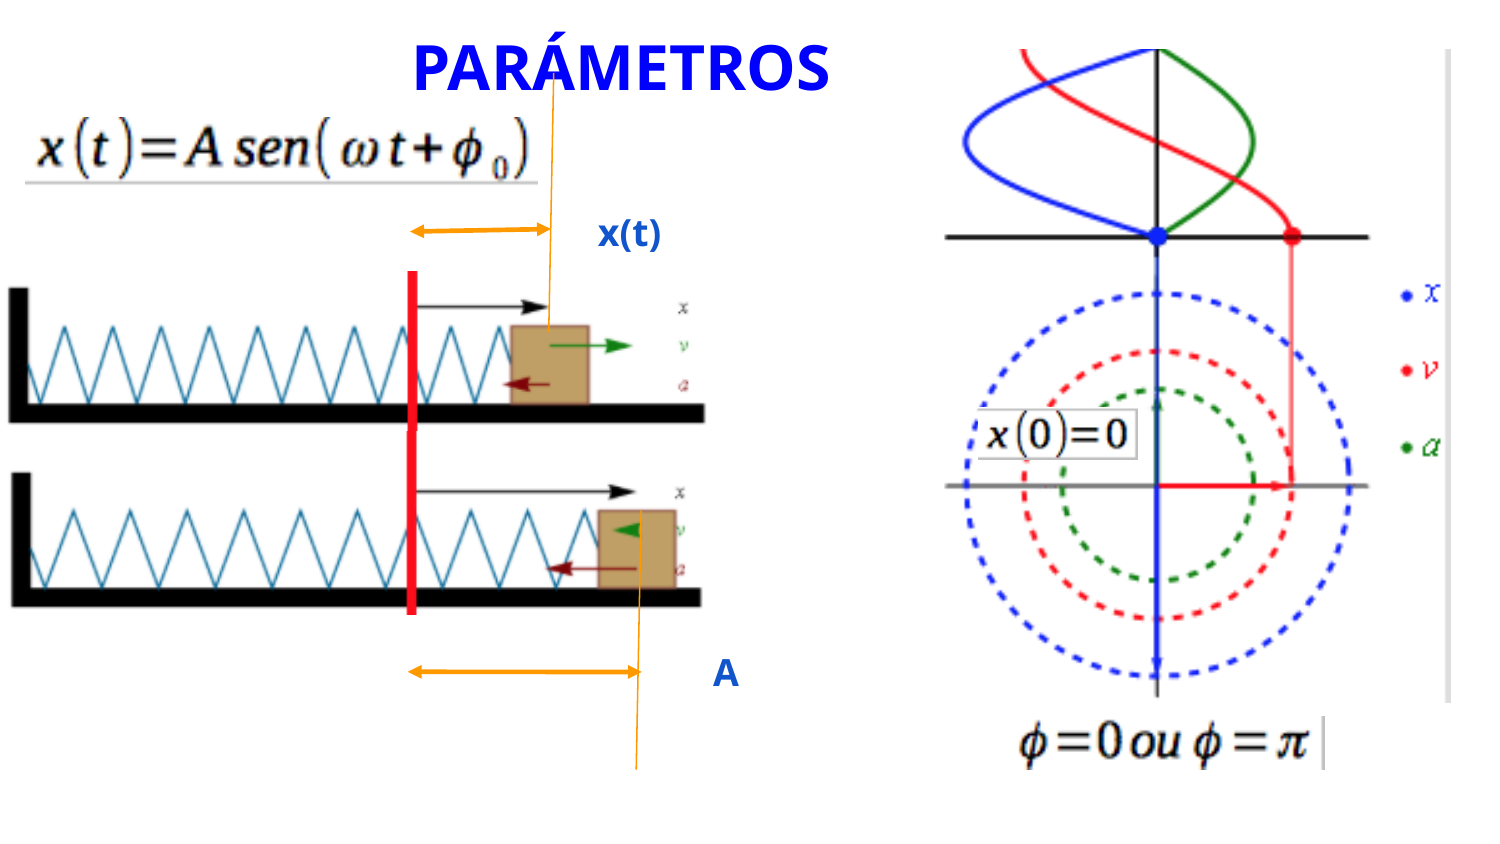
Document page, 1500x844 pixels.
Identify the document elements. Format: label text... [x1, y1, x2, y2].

picture [1005, 716, 1325, 770]
text_box A [698, 636, 771, 707]
text_box x(t) [573, 196, 732, 267]
picture [938, 49, 1451, 704]
picture [0, 271, 720, 615]
picture [25, 117, 538, 188]
text_box PARÁMETROS [548, 52, 559, 71]
text_box PARÁMETROS [48, 12, 1195, 118]
